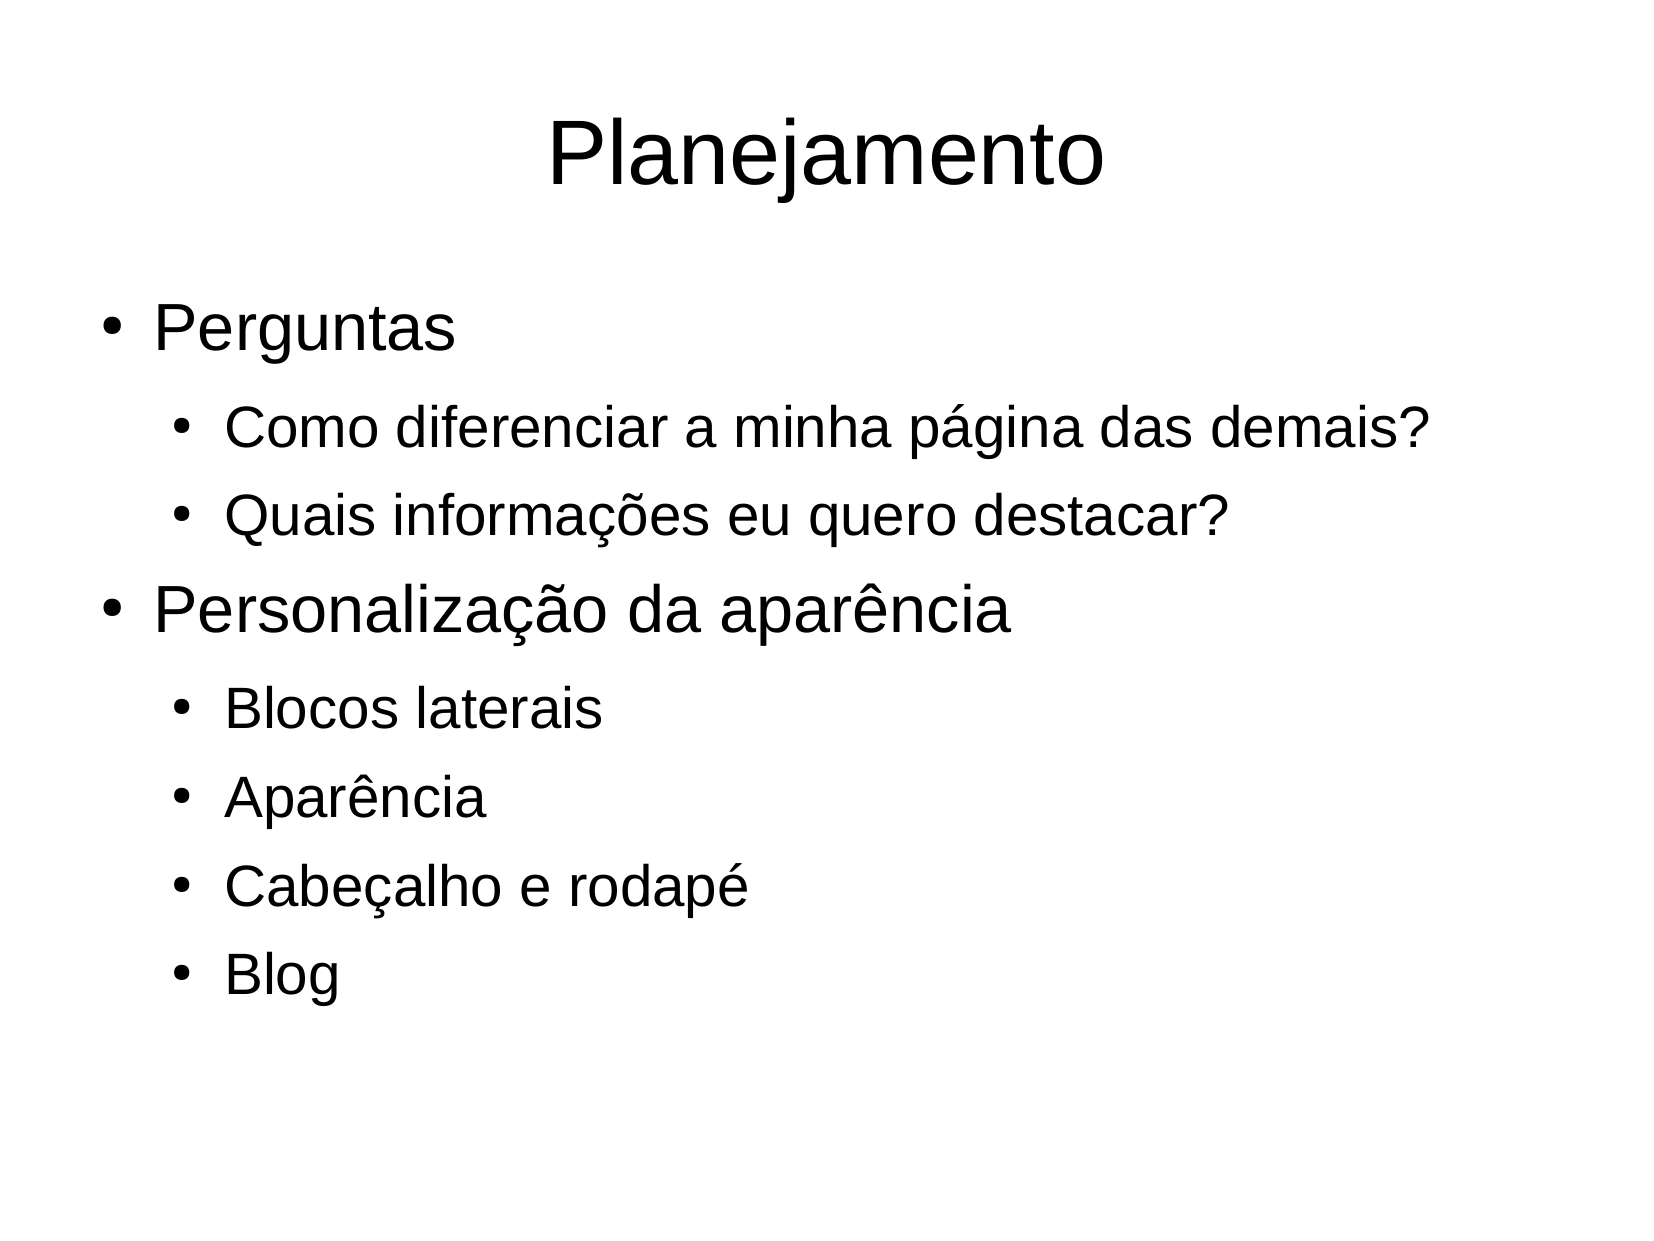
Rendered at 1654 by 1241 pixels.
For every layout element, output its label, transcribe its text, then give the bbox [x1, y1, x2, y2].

title Planejamento [82, 56, 1571, 250]
list Perguntas Como diferenciar a minha página das demais? Quais informações eu quero destacar? Personalização da aparência Blocos laterais Aparência Cabeçalho e rodapé Blog [82, 290, 1571, 1094]
